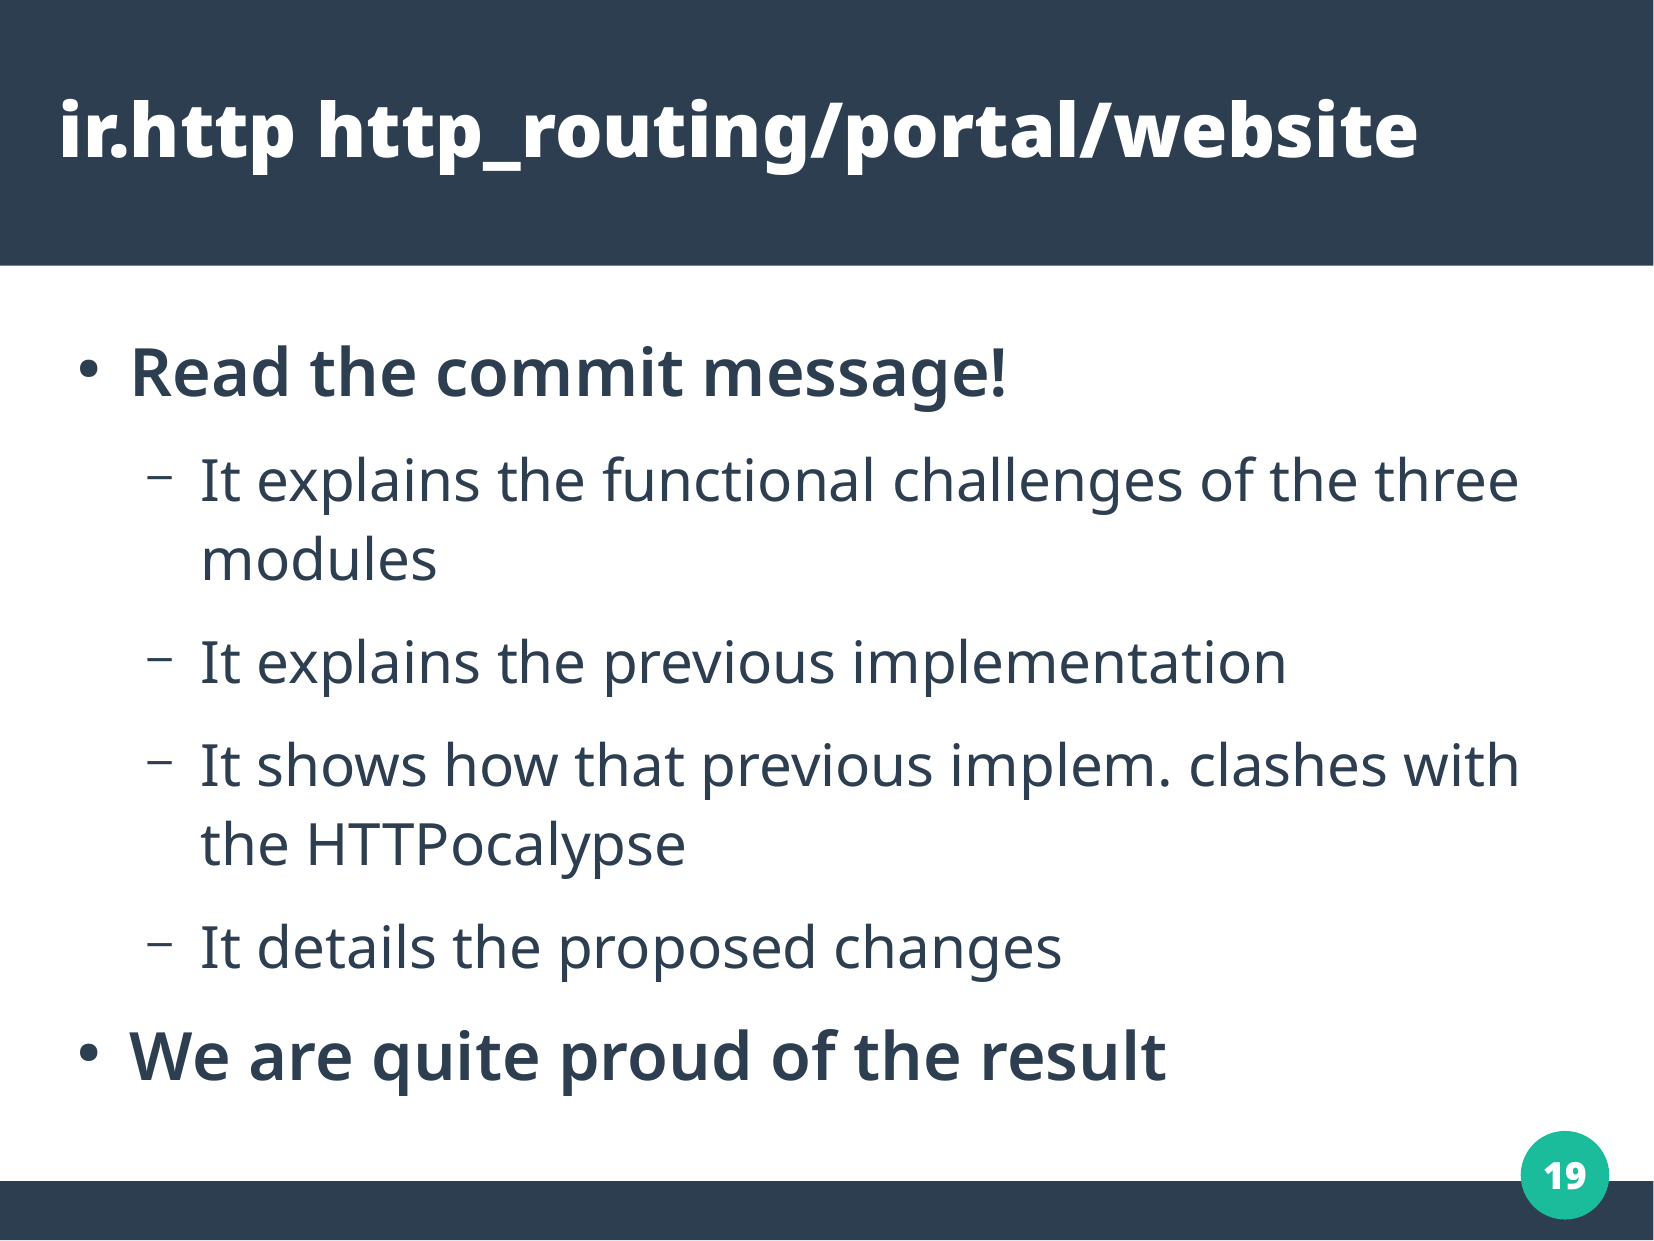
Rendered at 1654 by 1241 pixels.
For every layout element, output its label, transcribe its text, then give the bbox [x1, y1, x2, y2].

title ir.http http_routing/portal/website [59, 49, 1595, 207]
list Read the commit message! It explains the functional challenges of the three modules It explains the previous implementation It shows how that previous implem. clashes with the HTTPocalypse It details the proposed changes We are quite proud of the result [59, 324, 1595, 1152]
